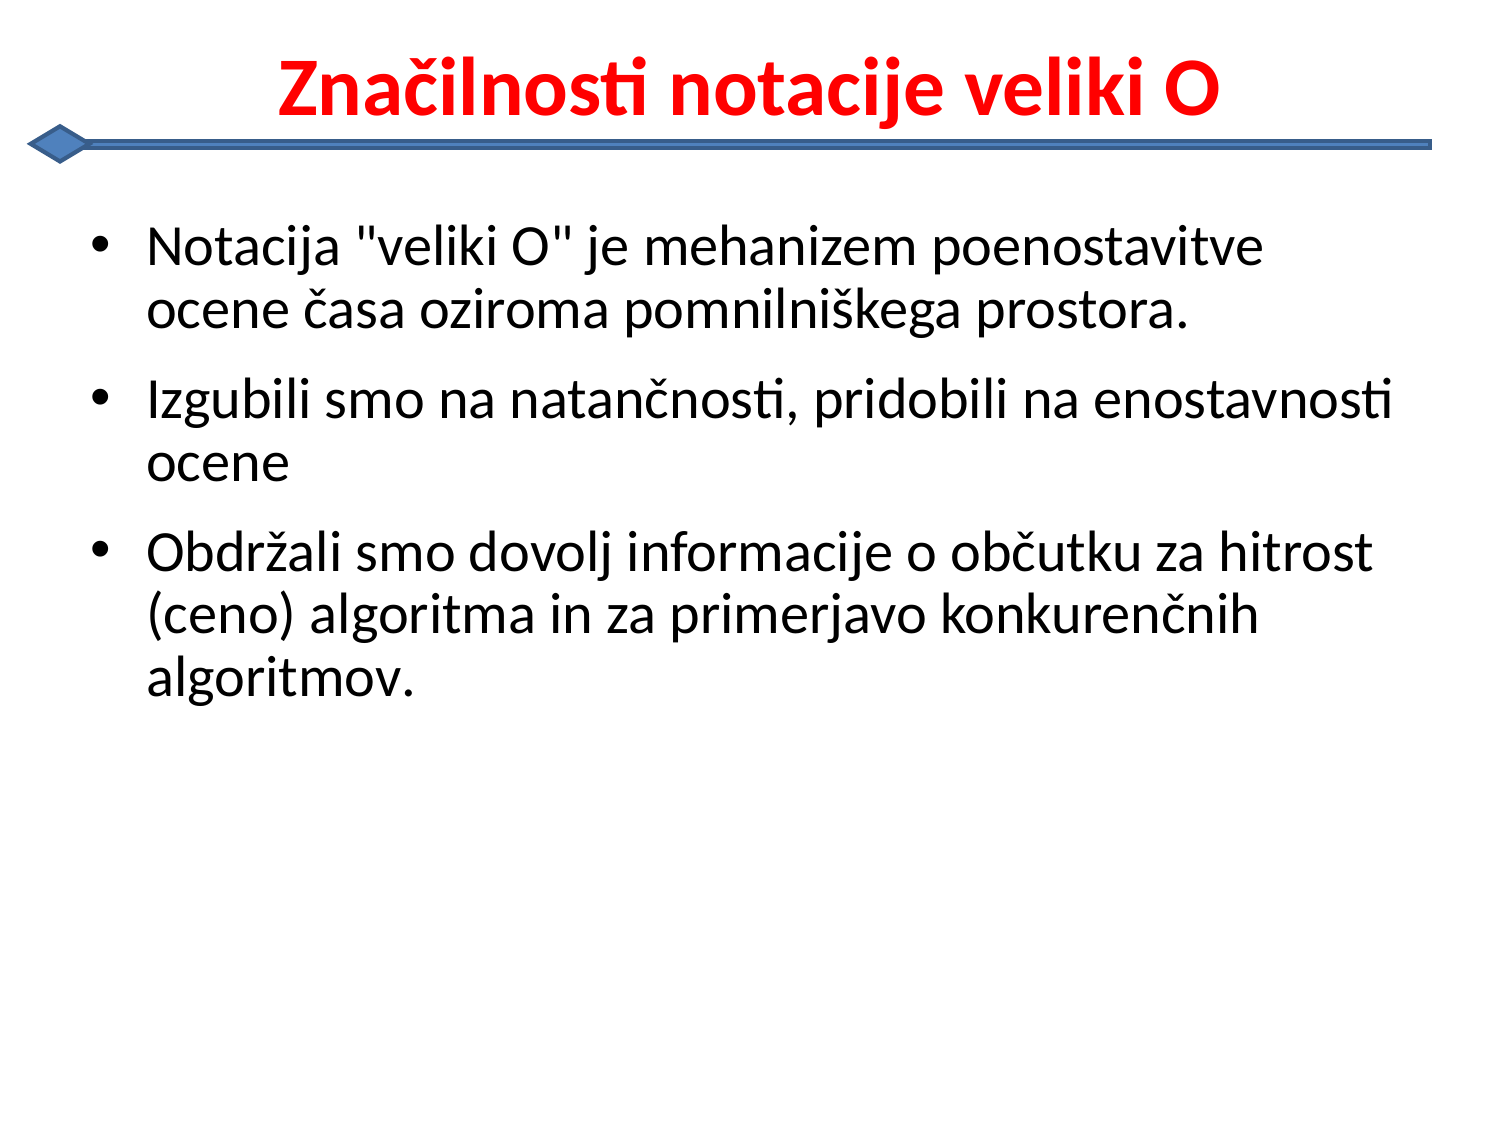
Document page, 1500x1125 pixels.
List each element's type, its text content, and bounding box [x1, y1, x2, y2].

title Značilnosti notacije veliki O [75, 23, 1426, 141]
list Notacija "veliki O" je mehanizem poenostavitve ocene časa oziroma pomnilniškega prostora. Izgubili smo na natančnosti, pridobili na enostavnosti ocene Obdržali smo dovolj informacije o občutku za hitrost (ceno) algoritma in za primerjavo konkurenčnih algoritmov. [75, 208, 1426, 951]
